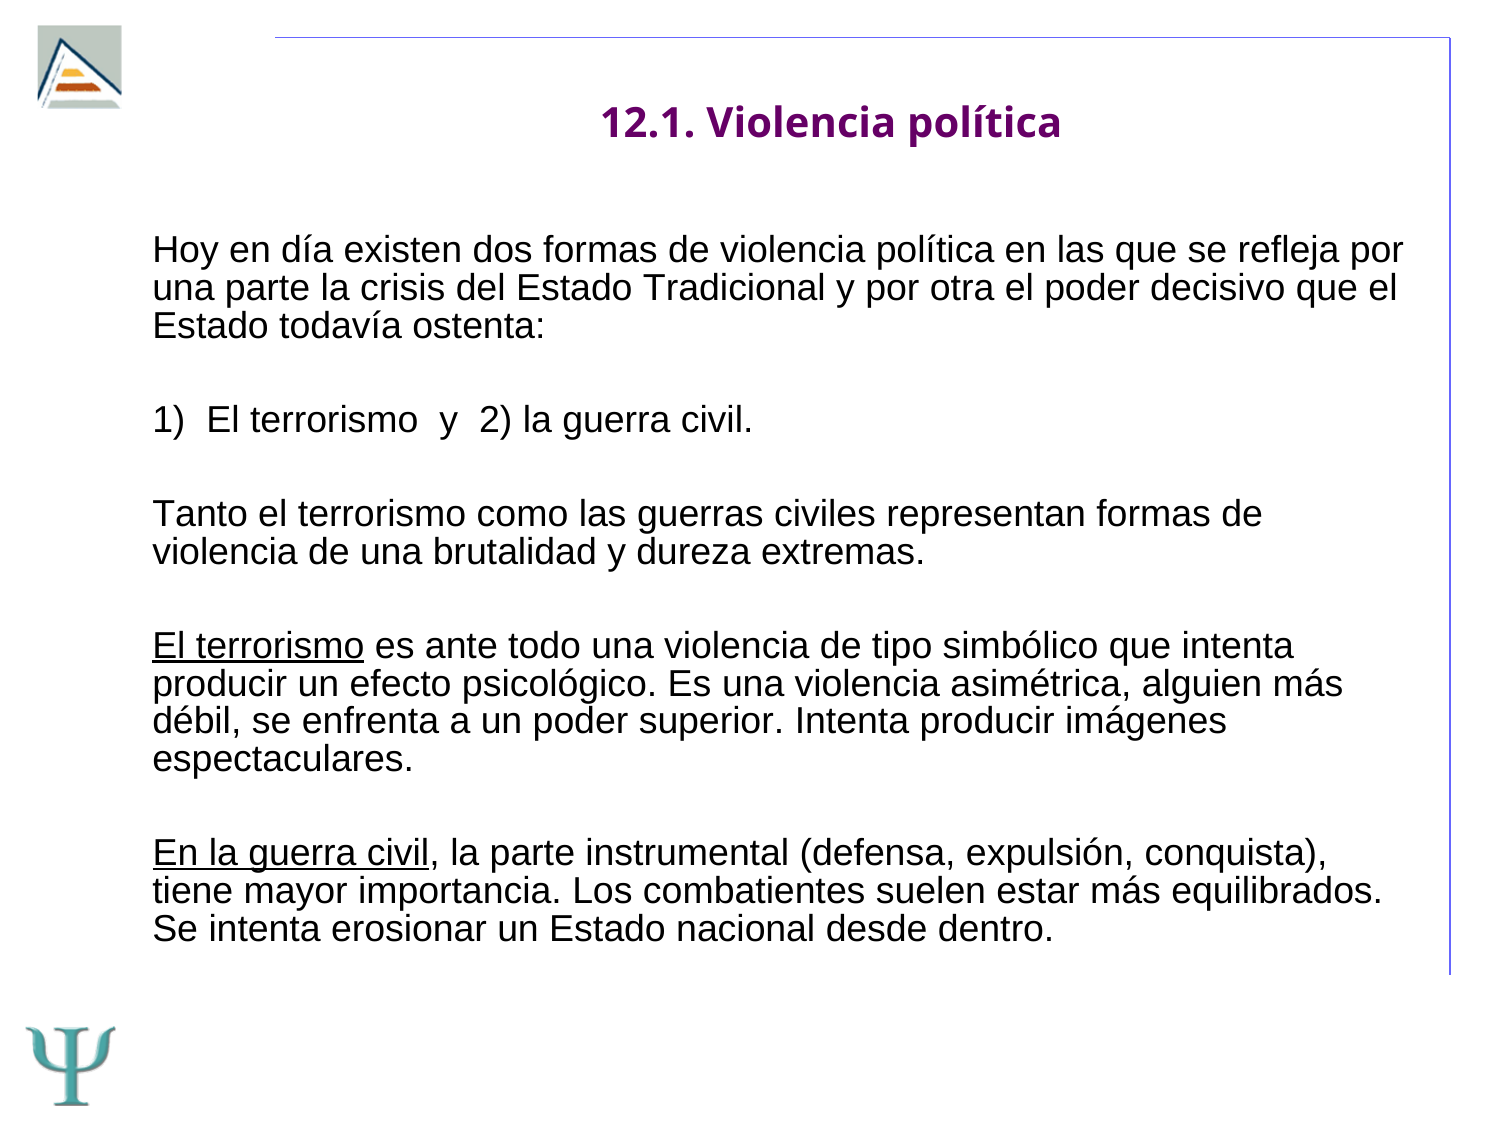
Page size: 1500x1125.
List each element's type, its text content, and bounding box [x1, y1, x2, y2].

title 12.1. Violencia política [262, 74, 1401, 168]
list Hoy en día existen dos formas de violencia política en las que se refleja por una parte la crisis del Estado Tradicional y por otra el poder decisivo que el Estado todavía ostenta: 1) El terrorismo y 2) la guerra civil. Tanto el terrorismo como las guerras civiles representan formas de violencia de una brutalidad y dureza extremas. El terrorismo es ante todo una violencia de tipo simbólico que intenta producir un efecto psicológico. Es una violencia asimétrica, alguien más débil, se enfrenta a un poder superior. Intenta producir imágenes espectaculares. En la guerra civil, la parte instrumental (defensa, expulsión, conquista), tiene mayor importancia. Los combatientes suelen estar más equilibrados. Se intenta erosionar un Estado nacional desde dentro. [75, 224, 1426, 1125]
picture [37, 24, 122, 109]
picture [24, 1024, 75, 1106]
